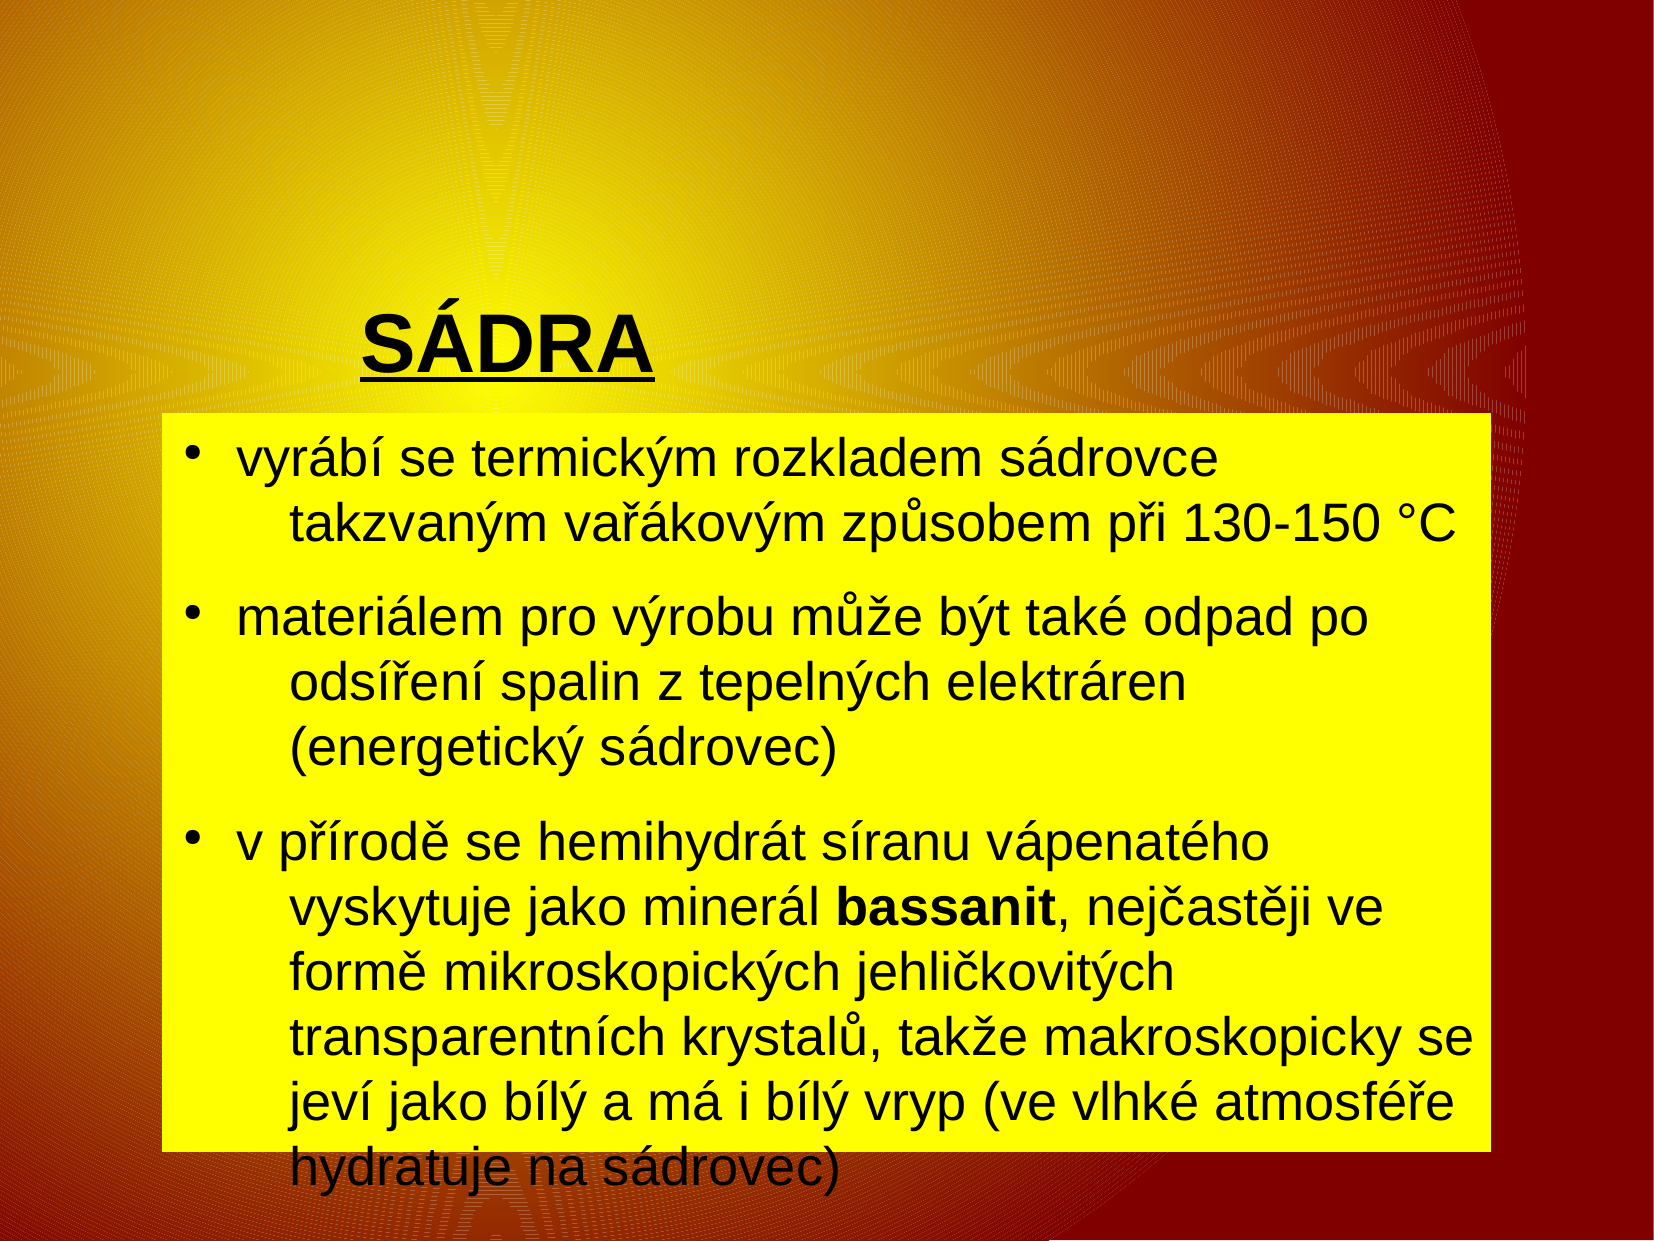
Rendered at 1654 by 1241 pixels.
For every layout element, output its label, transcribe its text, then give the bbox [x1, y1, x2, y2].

text_box [1252, 413, 1491, 1152]
list vyrábí se termickým rozkladem sádrovce takzvaným vařákovým způsobem při 130-150 °C materiálem pro výrobu může být také odpad po odsíření spalin z tepelných elektráren (energetický sádrovec) v přírodě se hemihydrát síranu vápenatého vyskytuje jako minerál bassanit, nejčastěji ve formě mikroskopických jehličkovitých transparentních krystalů, takže makroskopicky se jeví jako bílý a má i bílý vryp (ve vlhké atmosféře hydratuje na sádrovec) [147, 421, 1477, 1241]
title SÁDRA [0, 235, 1252, 443]
